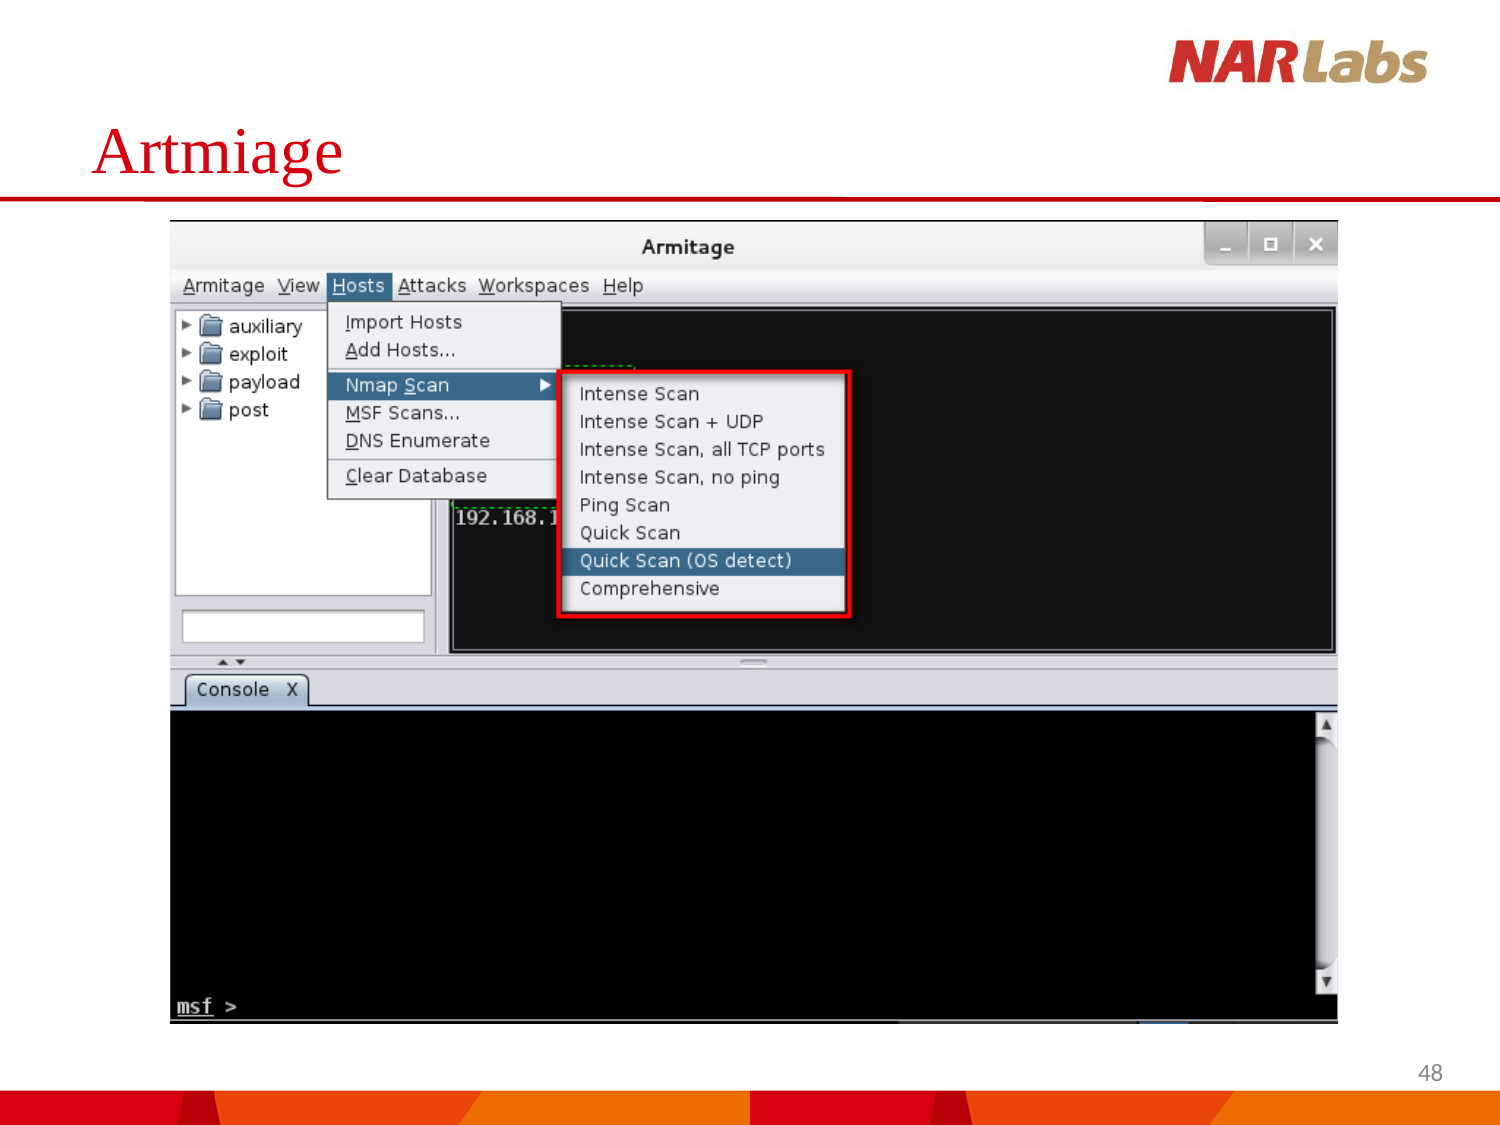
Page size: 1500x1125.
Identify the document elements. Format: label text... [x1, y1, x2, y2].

title Artmiage [89, 107, 1411, 189]
text_box [170, 220, 1338, 1023]
text_box 46 [1414, 1056, 1448, 1090]
